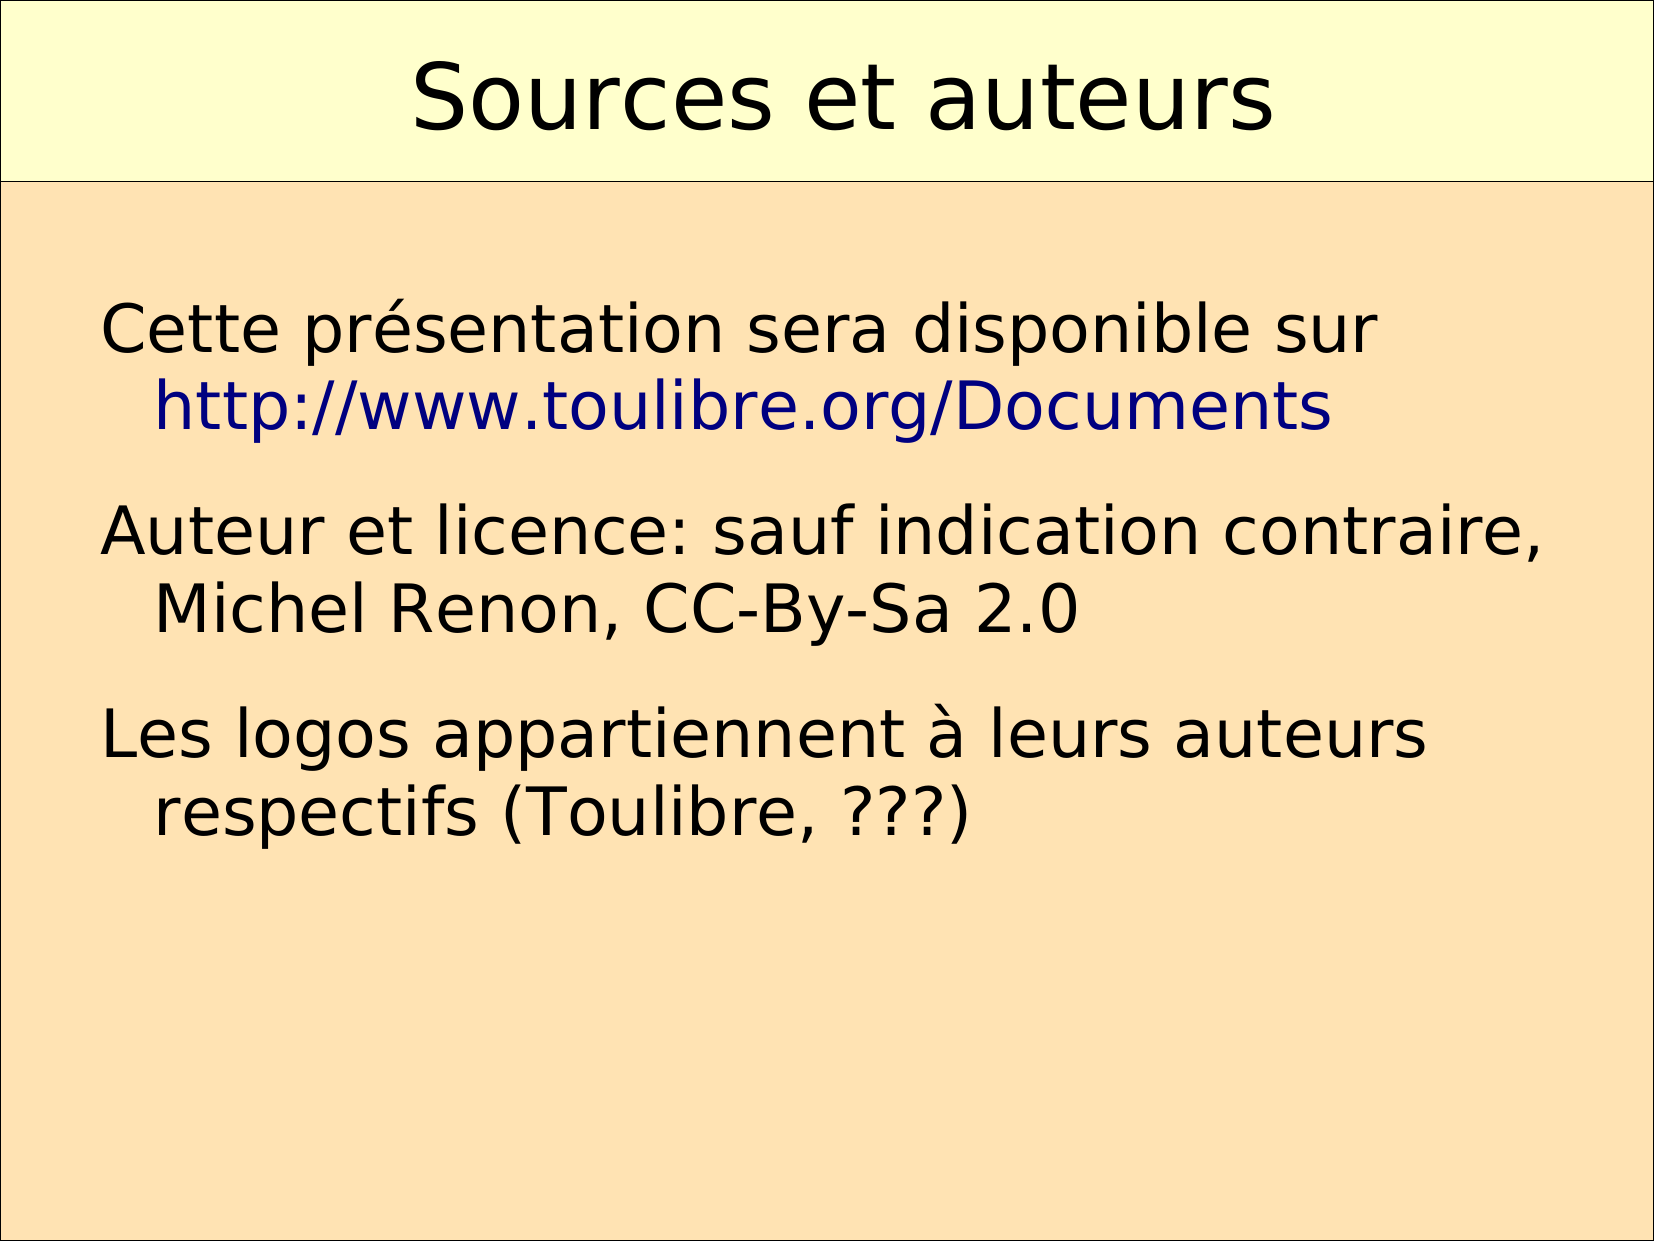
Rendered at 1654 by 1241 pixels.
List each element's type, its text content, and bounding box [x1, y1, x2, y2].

list Cette présentation sera disponible sur http://www.toulibre.org/Documents Auteur et licence: sauf indication contraire, Michel Renon, CC-By-Sa 2.0 Les logos appartiennent à leurs auteurs respectifs (Toulibre, ???) [82, 290, 1571, 1094]
title Sources et auteurs [135, 43, 1552, 151]
